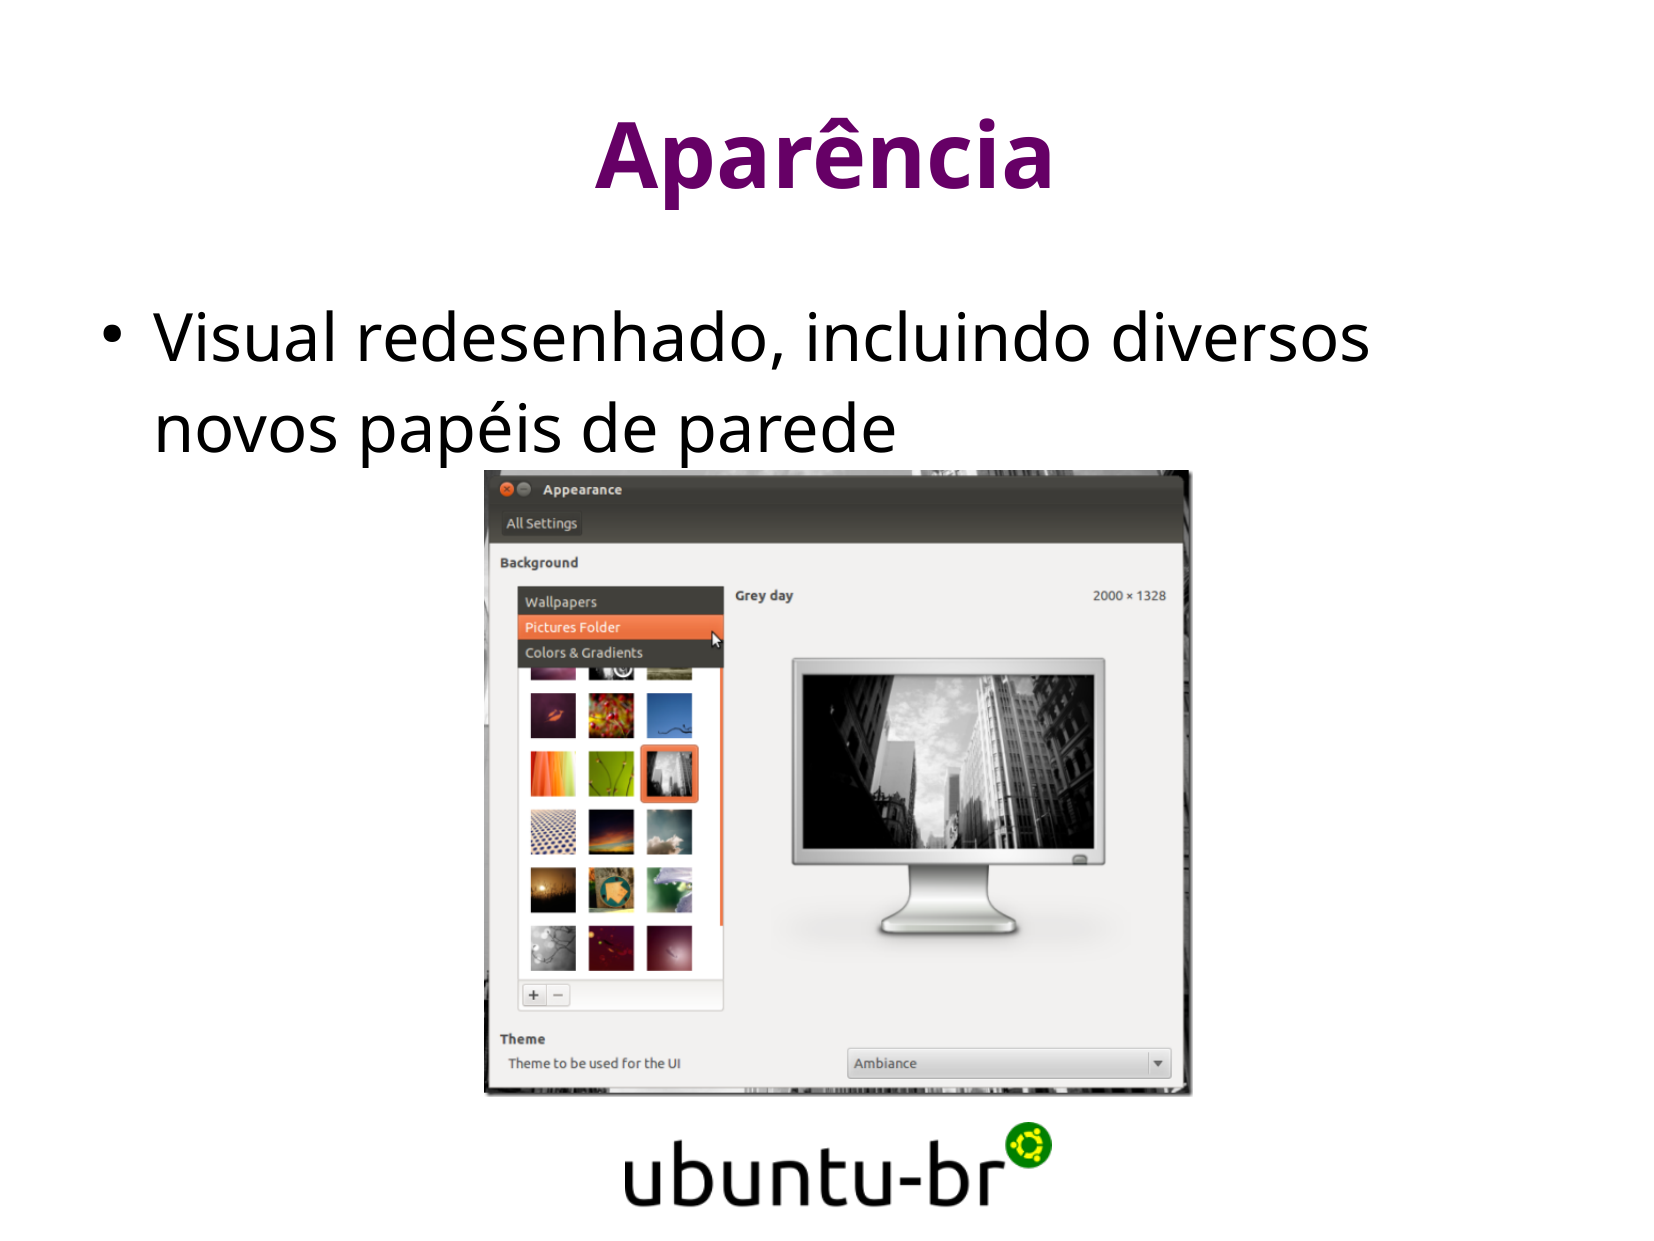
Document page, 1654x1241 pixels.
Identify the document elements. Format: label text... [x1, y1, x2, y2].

picture [625, 1122, 1052, 1223]
title Aparência [82, 49, 1571, 257]
picture [484, 470, 1193, 1097]
list Visual redesenhado, incluindo diversos novos papéis de parede [82, 290, 1571, 1109]
